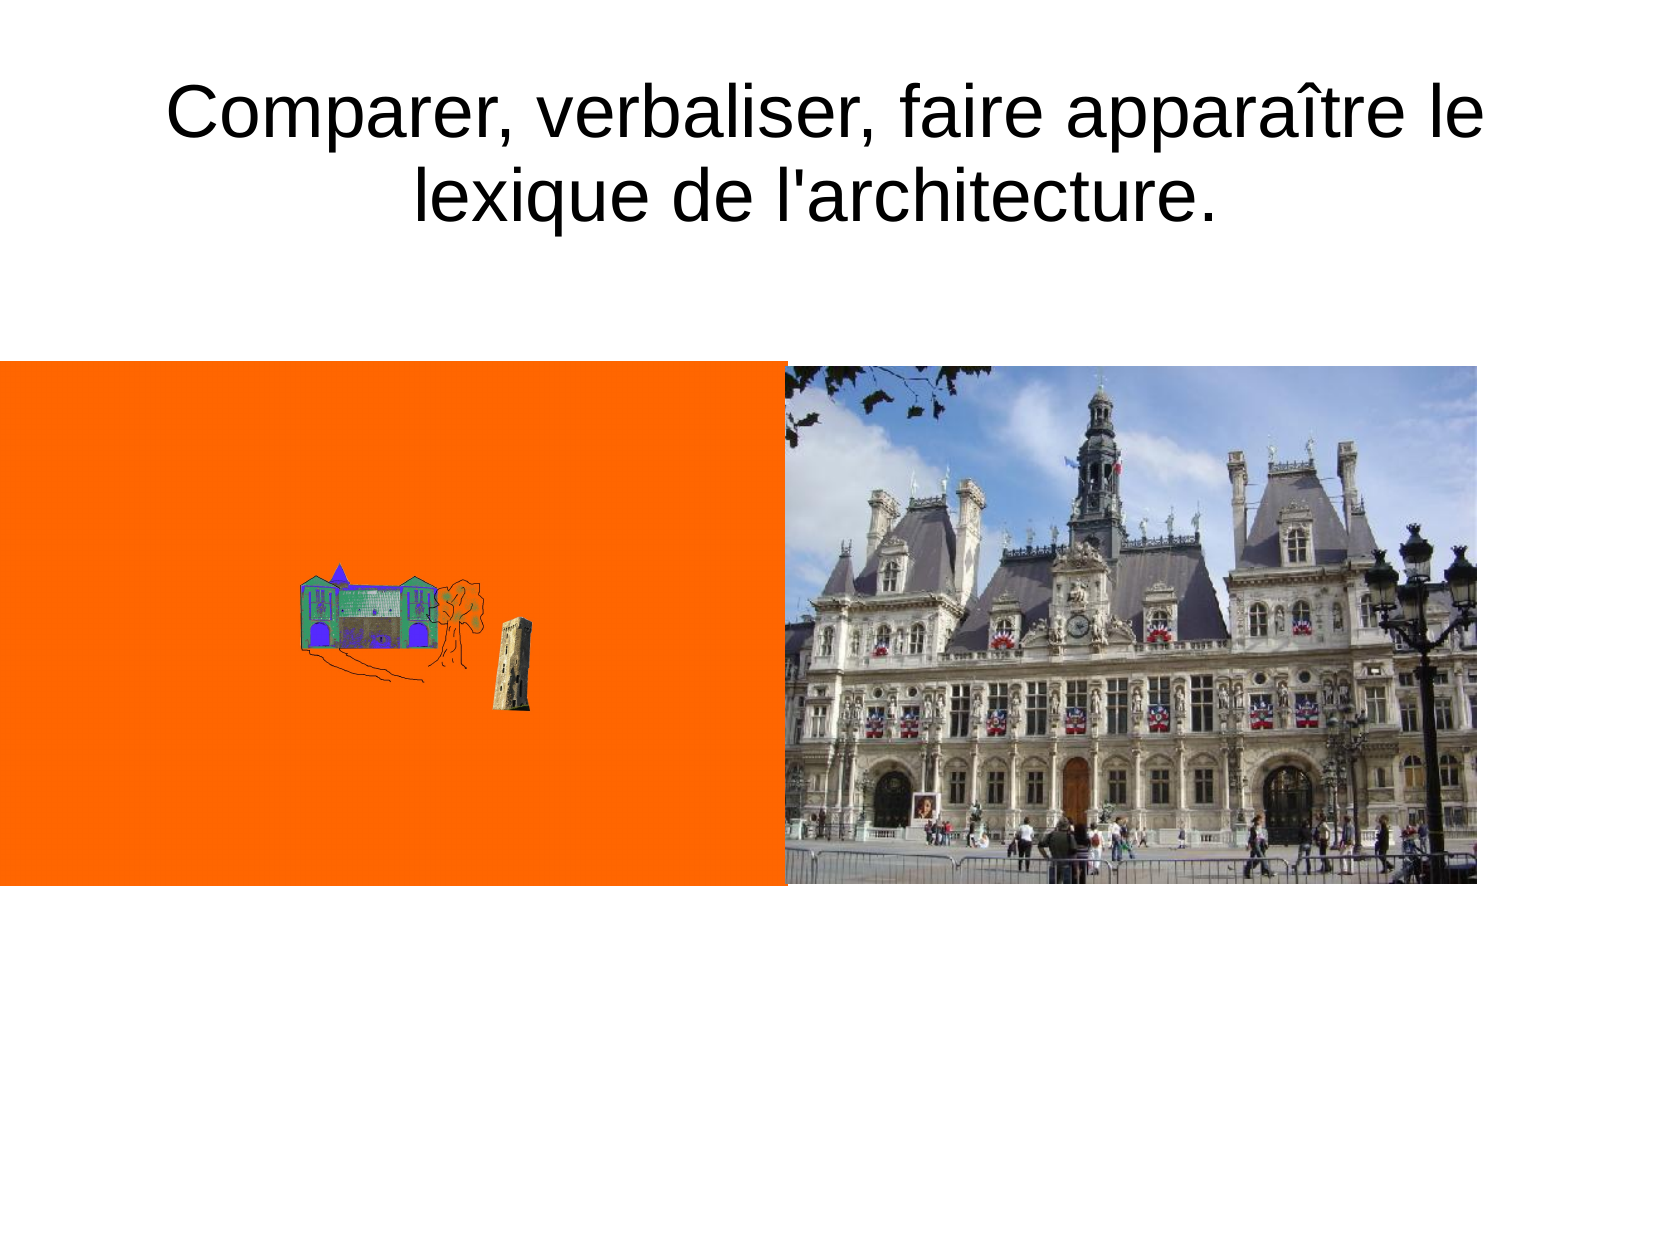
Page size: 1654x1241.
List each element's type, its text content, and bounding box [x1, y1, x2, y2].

title Comparer, verbaliser, faire apparaître le lexique de l'architecture. [82, 49, 1571, 257]
picture [0, 361, 1477, 886]
